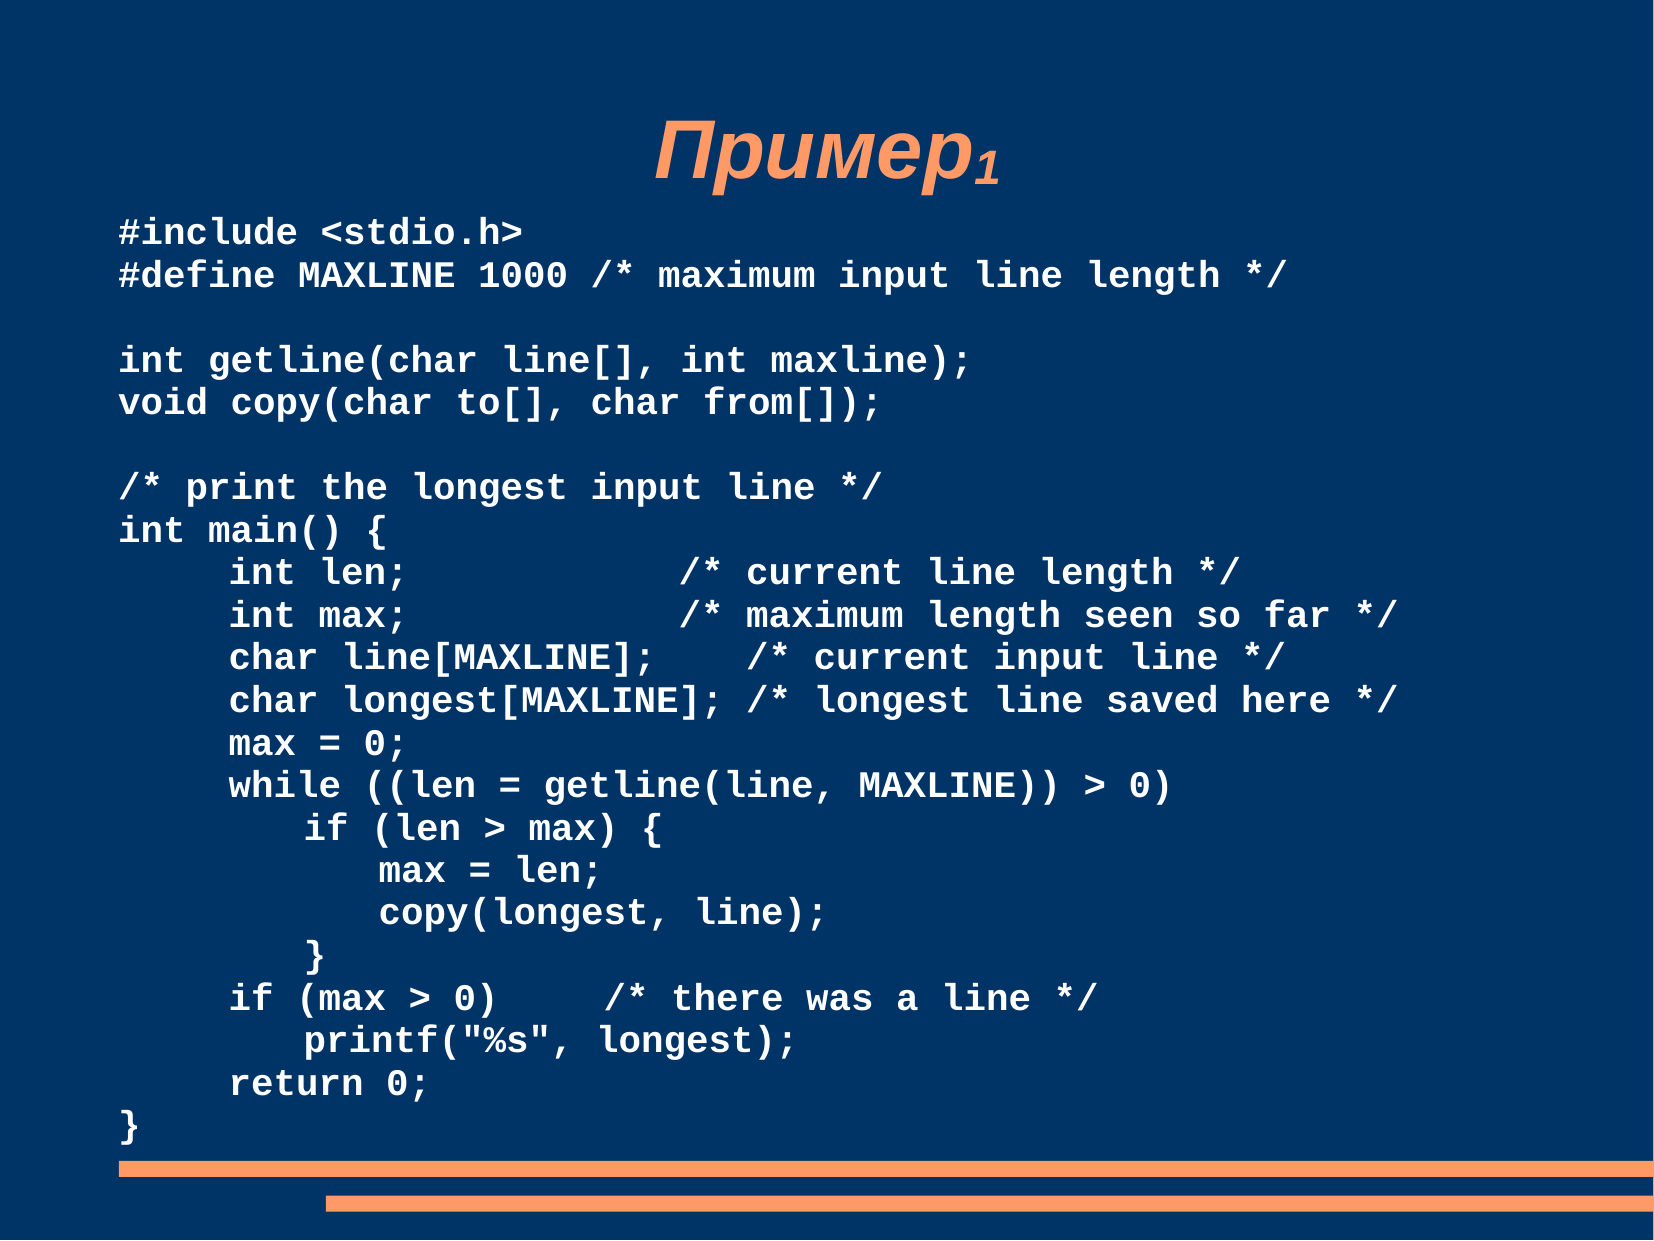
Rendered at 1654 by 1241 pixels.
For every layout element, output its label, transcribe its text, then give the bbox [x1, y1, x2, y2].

title Пример1 [121, 46, 1534, 213]
subtitle #include <stdio.h> #define MAXLINE 1000 /* maximum input line length */ int getline(char line[], int maxline); void copy(char to[], char from[]); /* print the longest input line */ int main() { int len; /* current line length */ int max; /* maximum length seen so far */ char line[MAXLINE]; /* current input line */ char longest[MAXLINE]; /* longest line saved here */ max = 0; while ((len = getline(line, MAXLINE)) > 0) if (len > max) { max = len; copy(longest, line); } if (max > 0) /* there was a line */ printf("%s", longest); return 0; } [118, 213, 1613, 1192]
